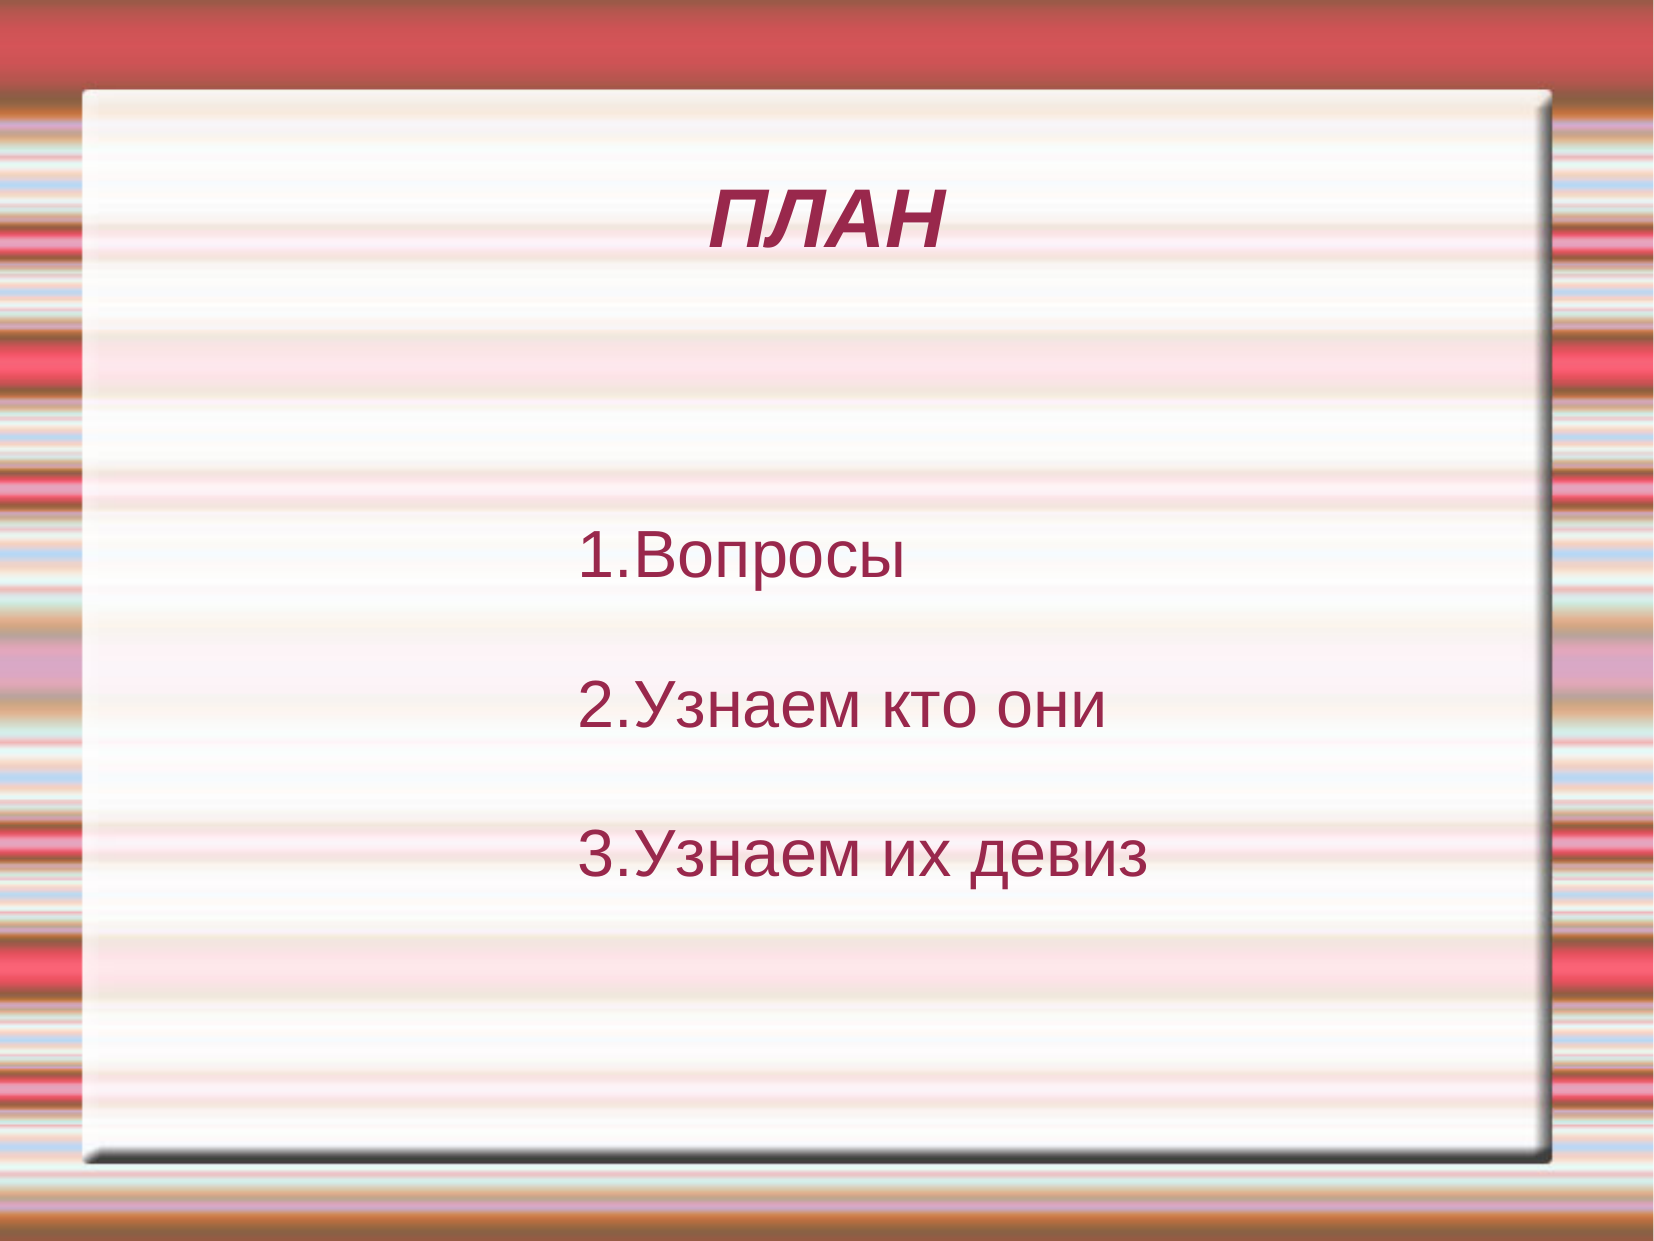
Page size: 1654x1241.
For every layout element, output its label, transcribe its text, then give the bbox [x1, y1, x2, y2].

title ПЛАН [121, 114, 1534, 322]
subtitle 1.Вопросы 2.Узнаем кто они 3.Узнаем их девиз [134, 358, 1516, 1125]
picture [0, 0, 1654, 1241]
